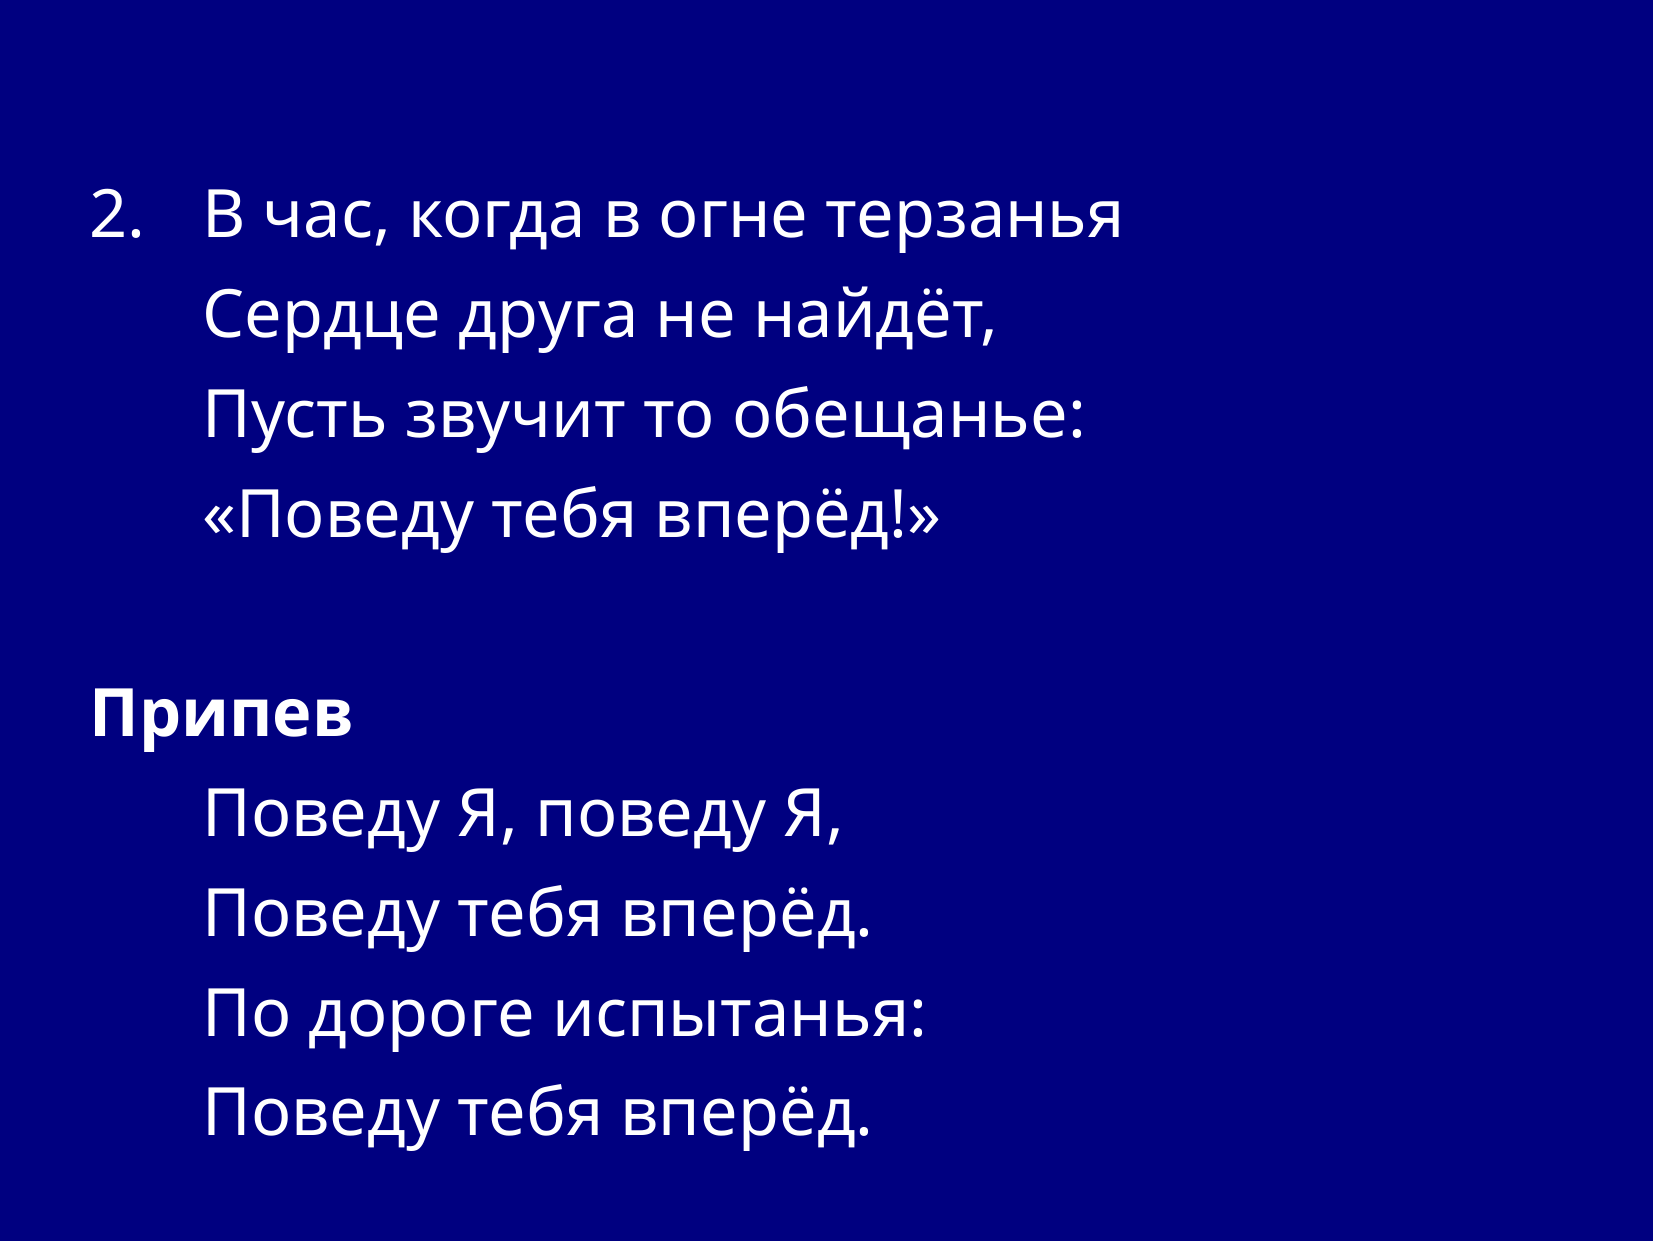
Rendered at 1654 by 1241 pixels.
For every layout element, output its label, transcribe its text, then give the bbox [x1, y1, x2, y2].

text_box 2. В час, когда в огне терзанья Сердце друга не найдёт, Пусть звучит то обещанье: «Поведу тебя вперёд!» Припев Поведу Я, поведу Я, Поведу тебя вперёд. По дороге испытанья: Поведу тебя вперёд. [75, 150, 1576, 1163]
